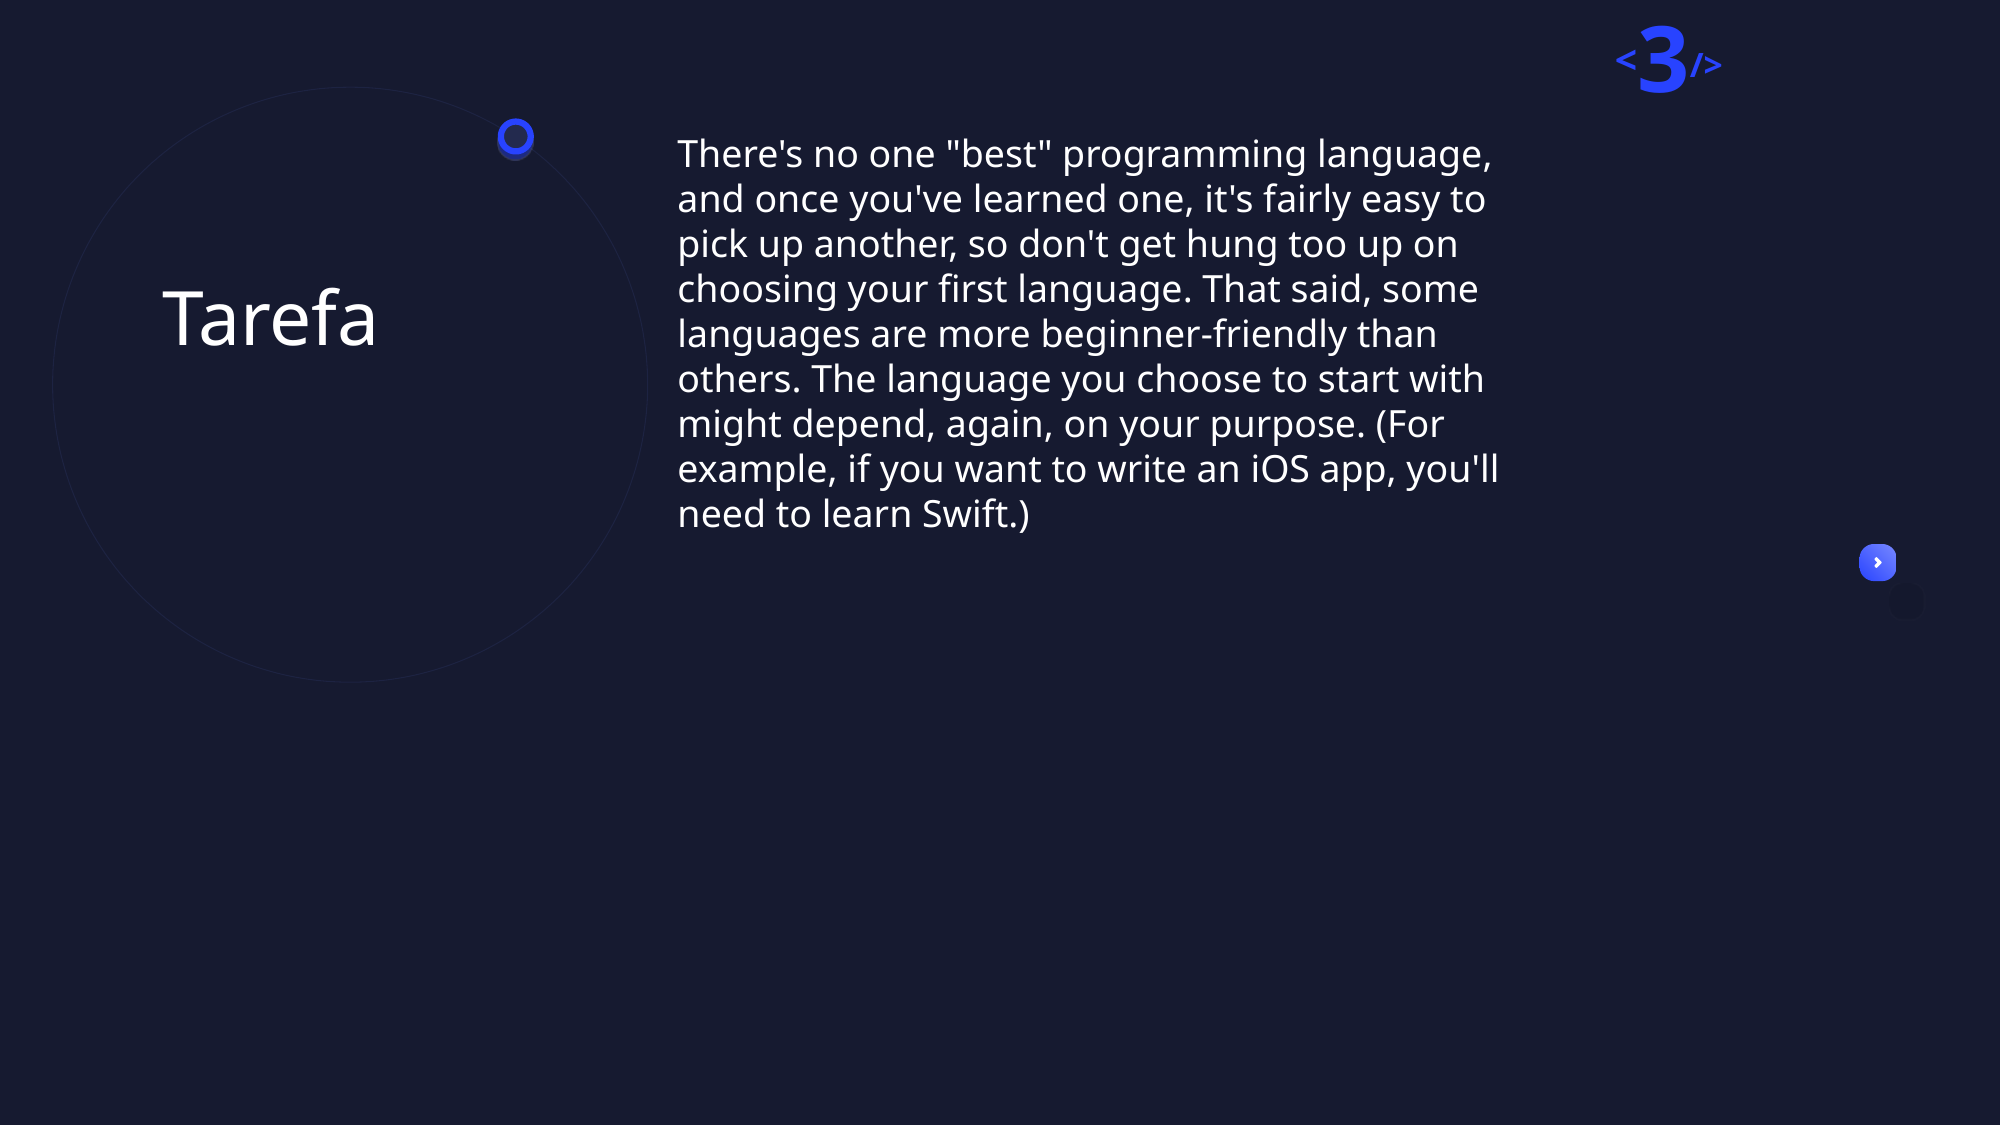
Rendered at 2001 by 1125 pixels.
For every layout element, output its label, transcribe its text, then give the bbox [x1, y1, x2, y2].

text_box [1859, 544, 1897, 582]
text_box There's no one "best" programming language, and once you've learned one, it's fairly easy to pick up another, so don't get hung too up on choosing your first language. That said, some languages are more beginner-friendly than others. The language you choose to start with might depend, again, on your purpose. (For example, if you want to write an iOS app, you'll need to learn Swift.) [663, 122, 1571, 542]
text_box Tarefa [147, 263, 663, 368]
text_box [52, 87, 648, 683]
